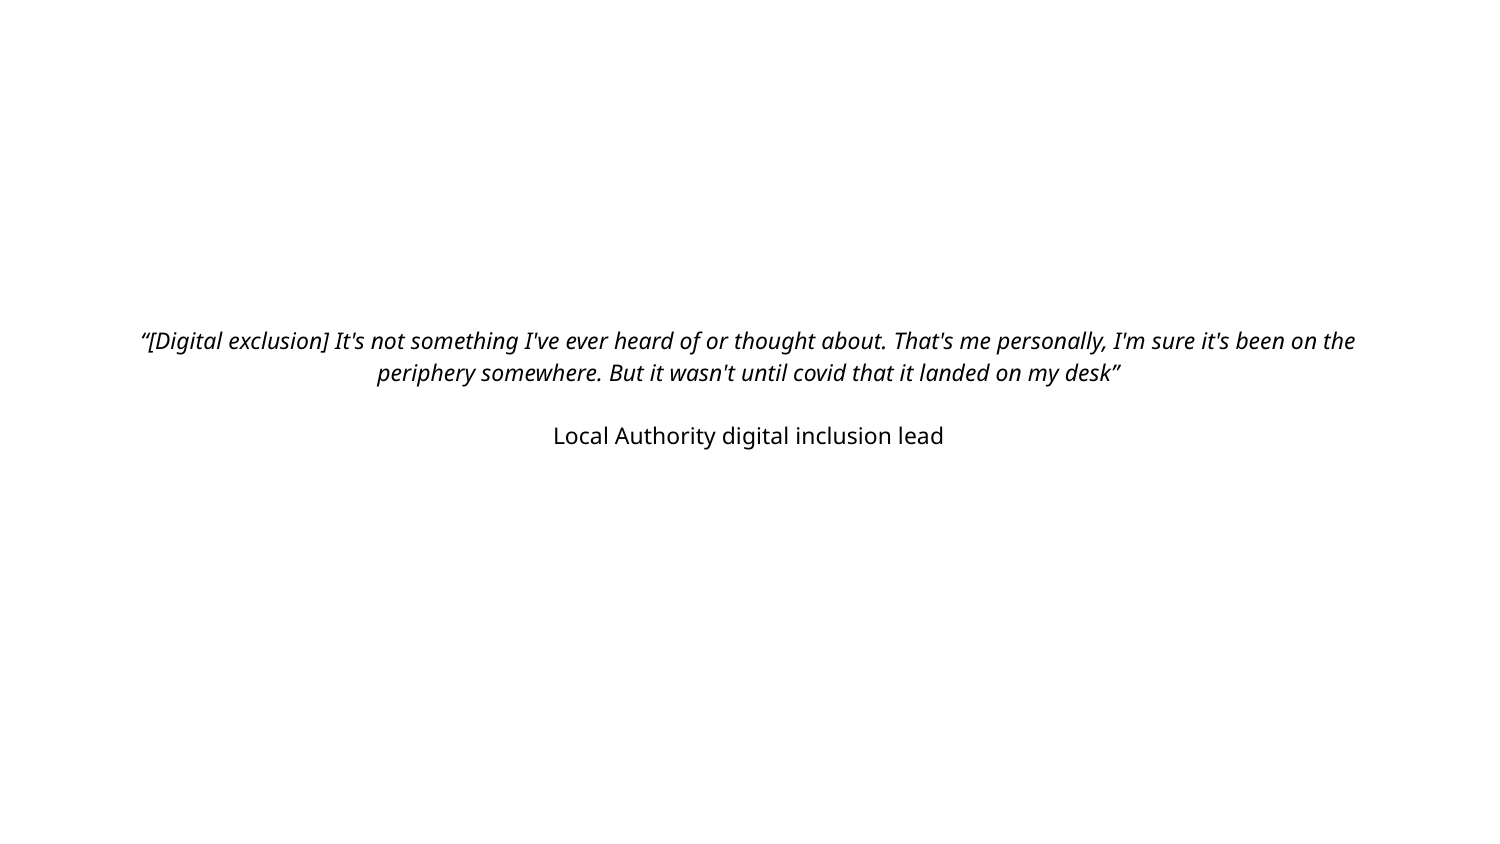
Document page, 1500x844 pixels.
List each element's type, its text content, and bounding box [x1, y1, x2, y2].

list “[Digital exclusion] It's not something I've ever heard of or thought about. That's me personally, I'm sure it's been on the periphery somewhere. But it wasn't until covid that it landed on my desk” Local Authority digital inclusion lead [116, 153, 1382, 731]
